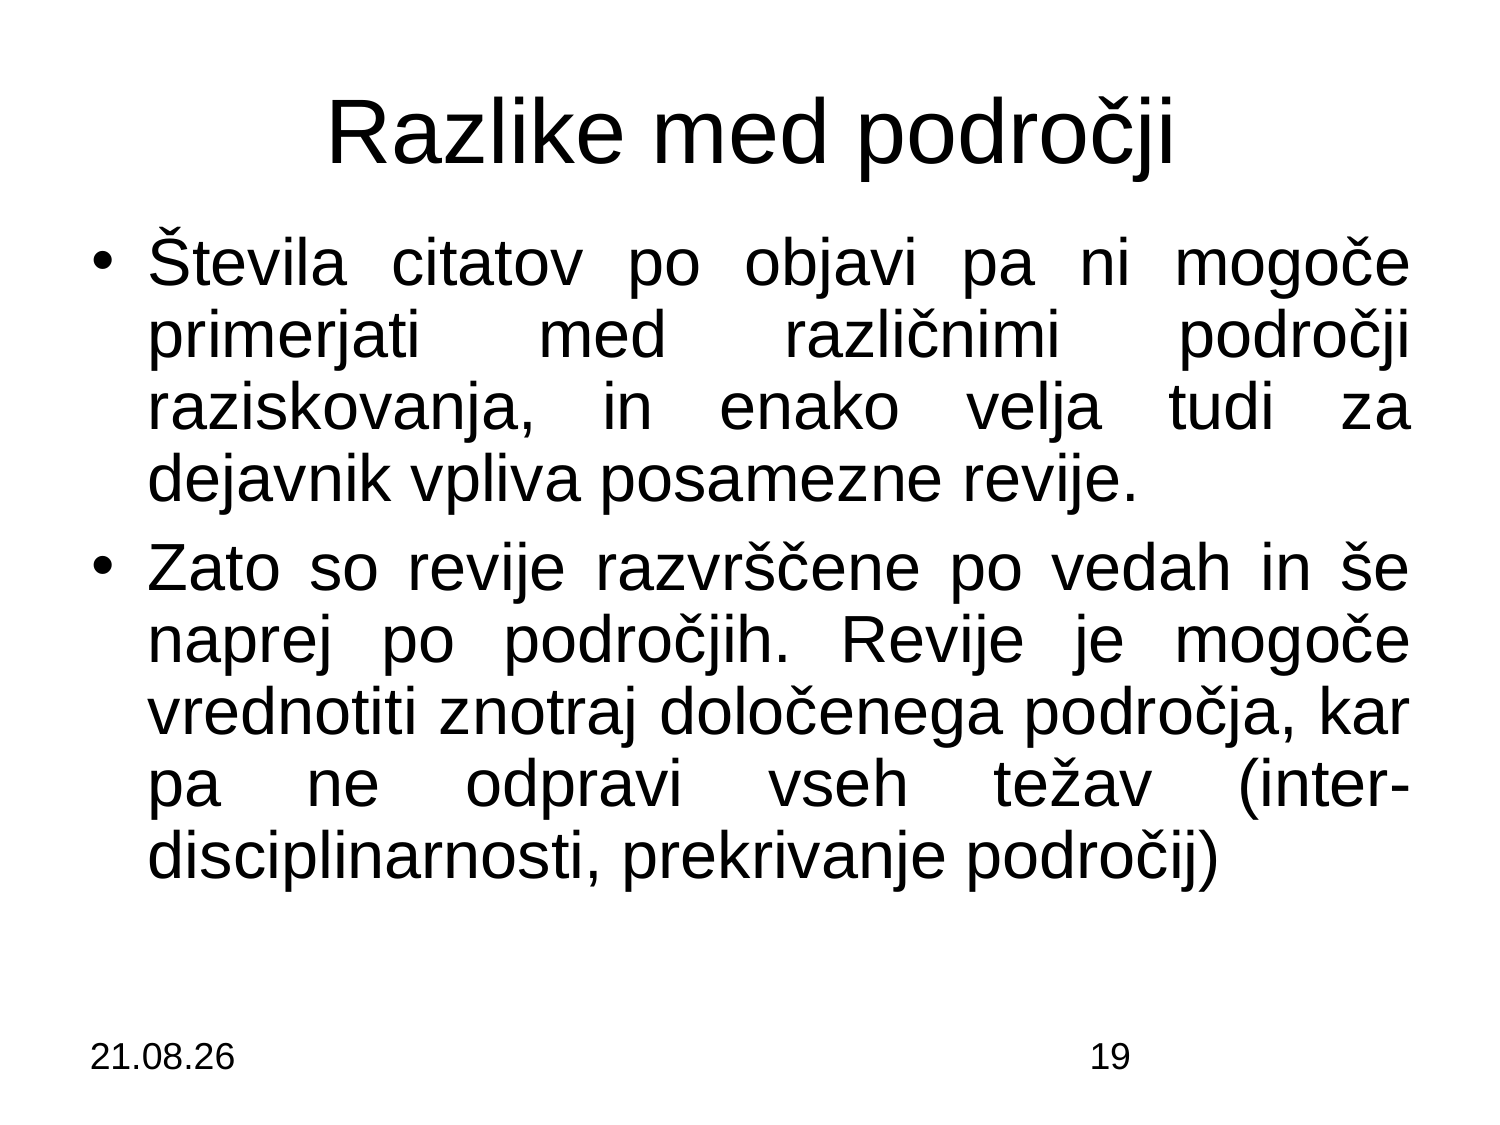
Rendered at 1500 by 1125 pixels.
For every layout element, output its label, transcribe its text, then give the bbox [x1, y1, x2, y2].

text_box Razlike med področji [76, 33, 1427, 220]
text_box Števila citatov po objavi pa ni mogoče primerjati med različnimi področji raziskovanja, in enako velja tudi za dejavnik vpliva posamezne revije. Zato so revije razvrščene po vedah in še naprej po področjih. Revije je mogoče vrednotiti znotraj določenega področja, kar pa ne odpravi vseh težav (inter-disciplinarnosti, prekrivanje področij) [76, 220, 1427, 993]
